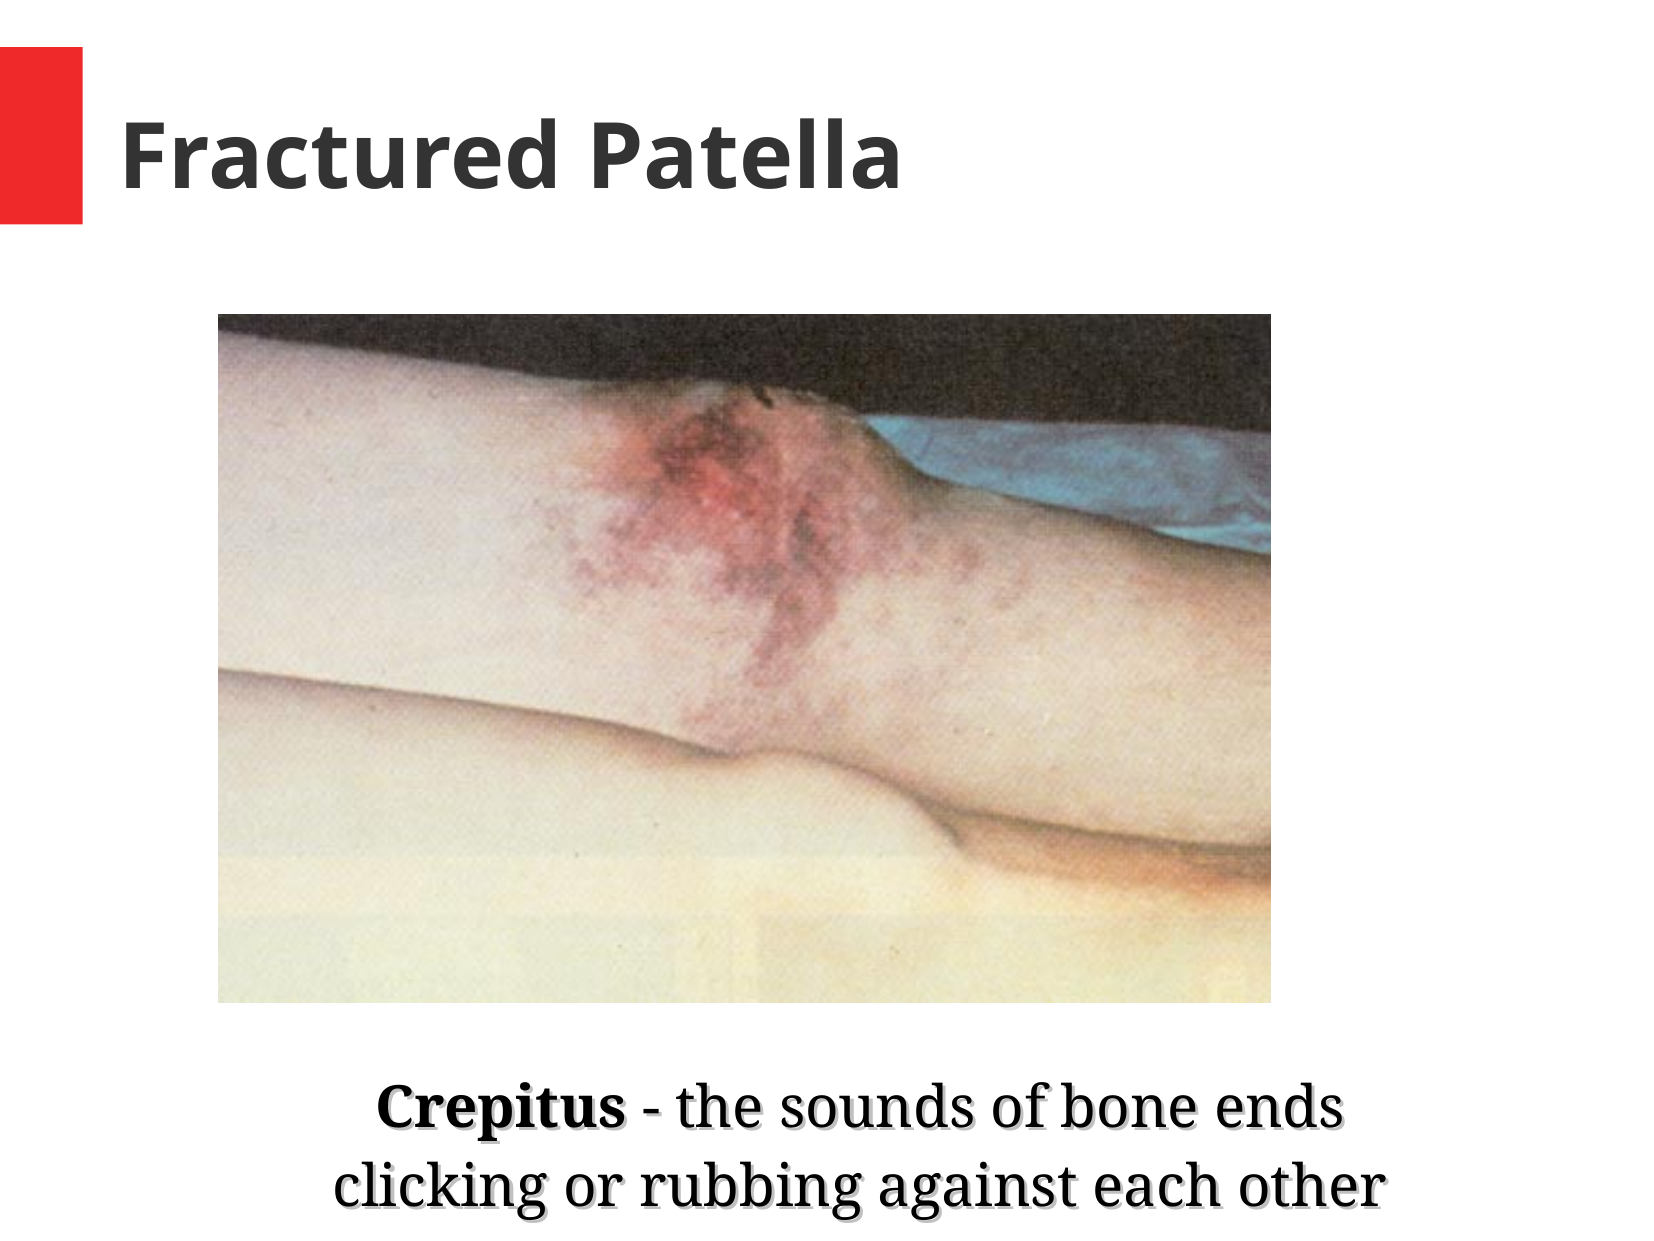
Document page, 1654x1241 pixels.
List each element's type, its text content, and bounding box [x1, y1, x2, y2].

text_box Crepitus - the sounds of bone ends clicking or rubbing against each other [271, 1057, 1449, 1205]
title Fractured Patella [118, 49, 1571, 257]
picture [218, 314, 1271, 1003]
